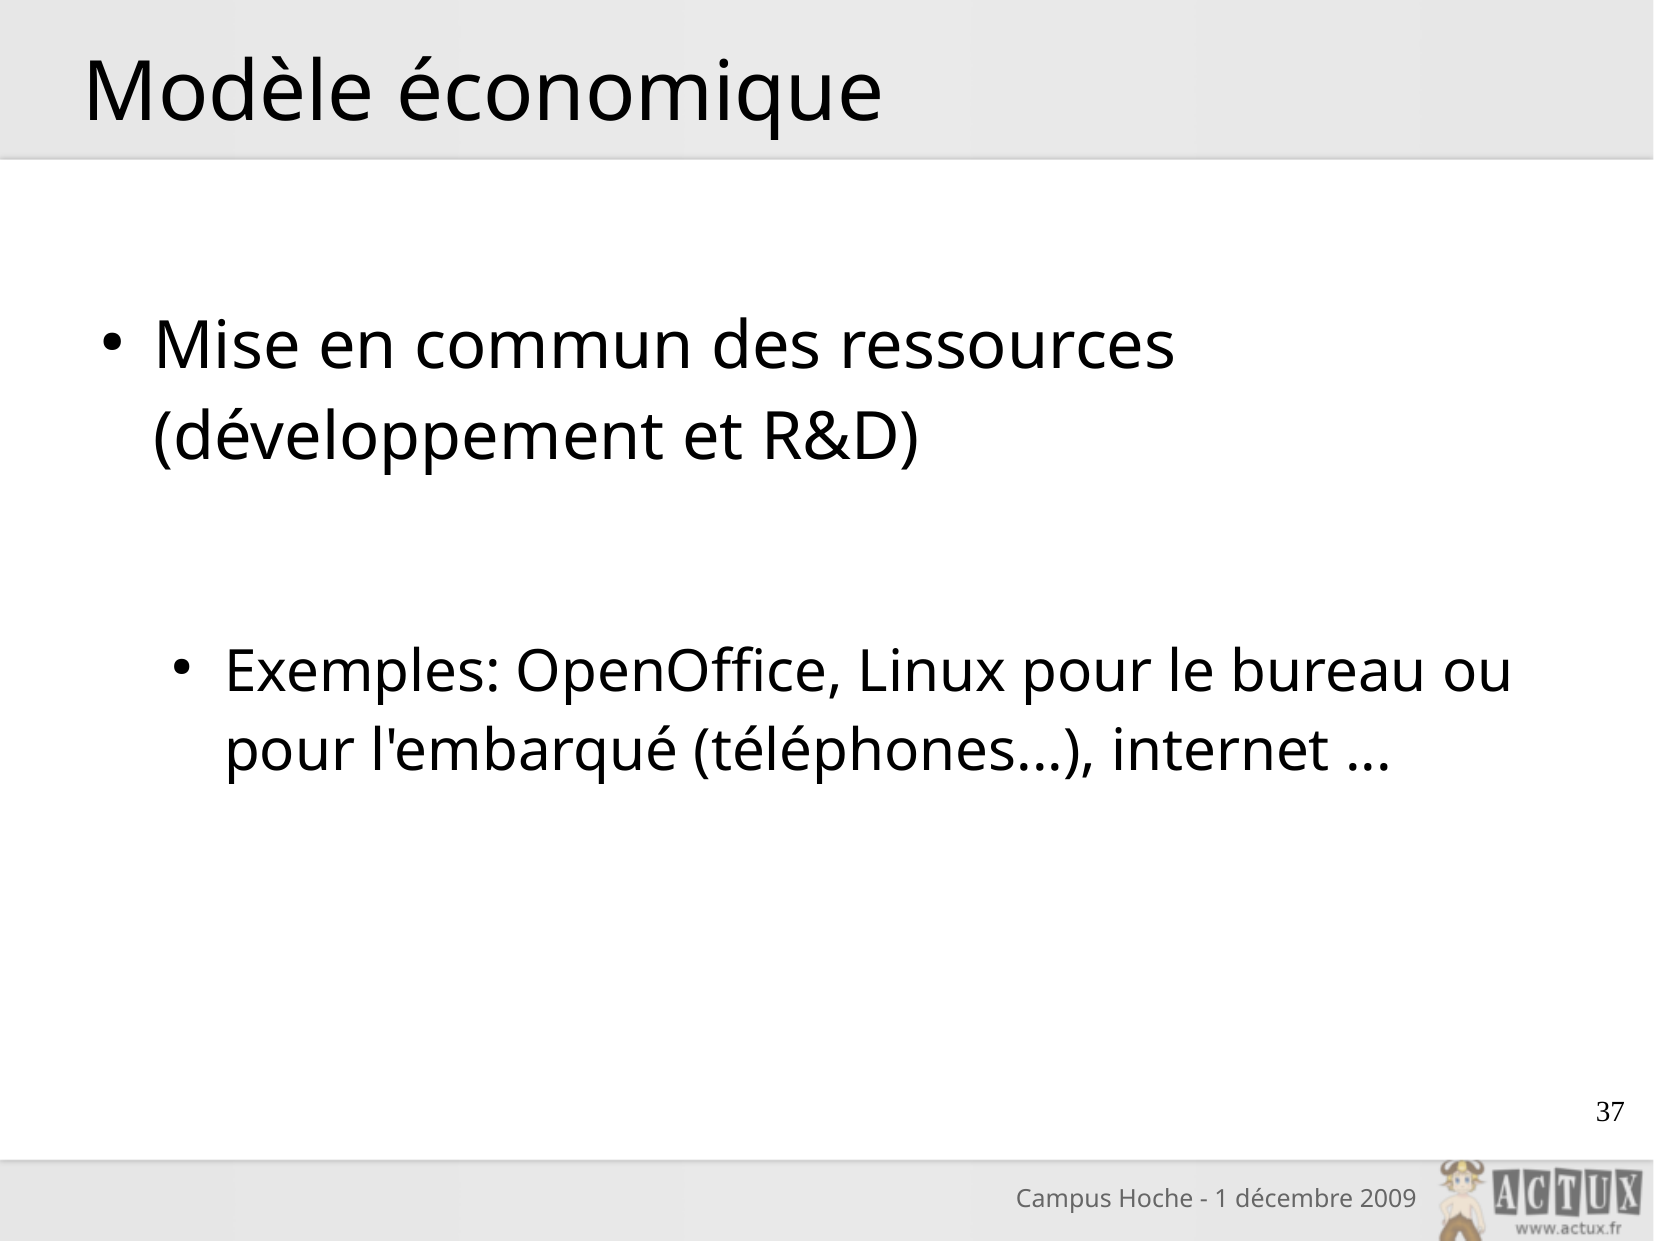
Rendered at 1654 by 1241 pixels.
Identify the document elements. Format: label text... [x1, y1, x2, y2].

list Mise en commun des ressources (développement et R&D) Exemples: OpenOffice, Linux pour le bureau ou pour l'embarqué (téléphones...), internet ... [82, 177, 1571, 1094]
picture [0, 0, 1654, 1241]
title Modèle économique [82, 36, 1571, 141]
